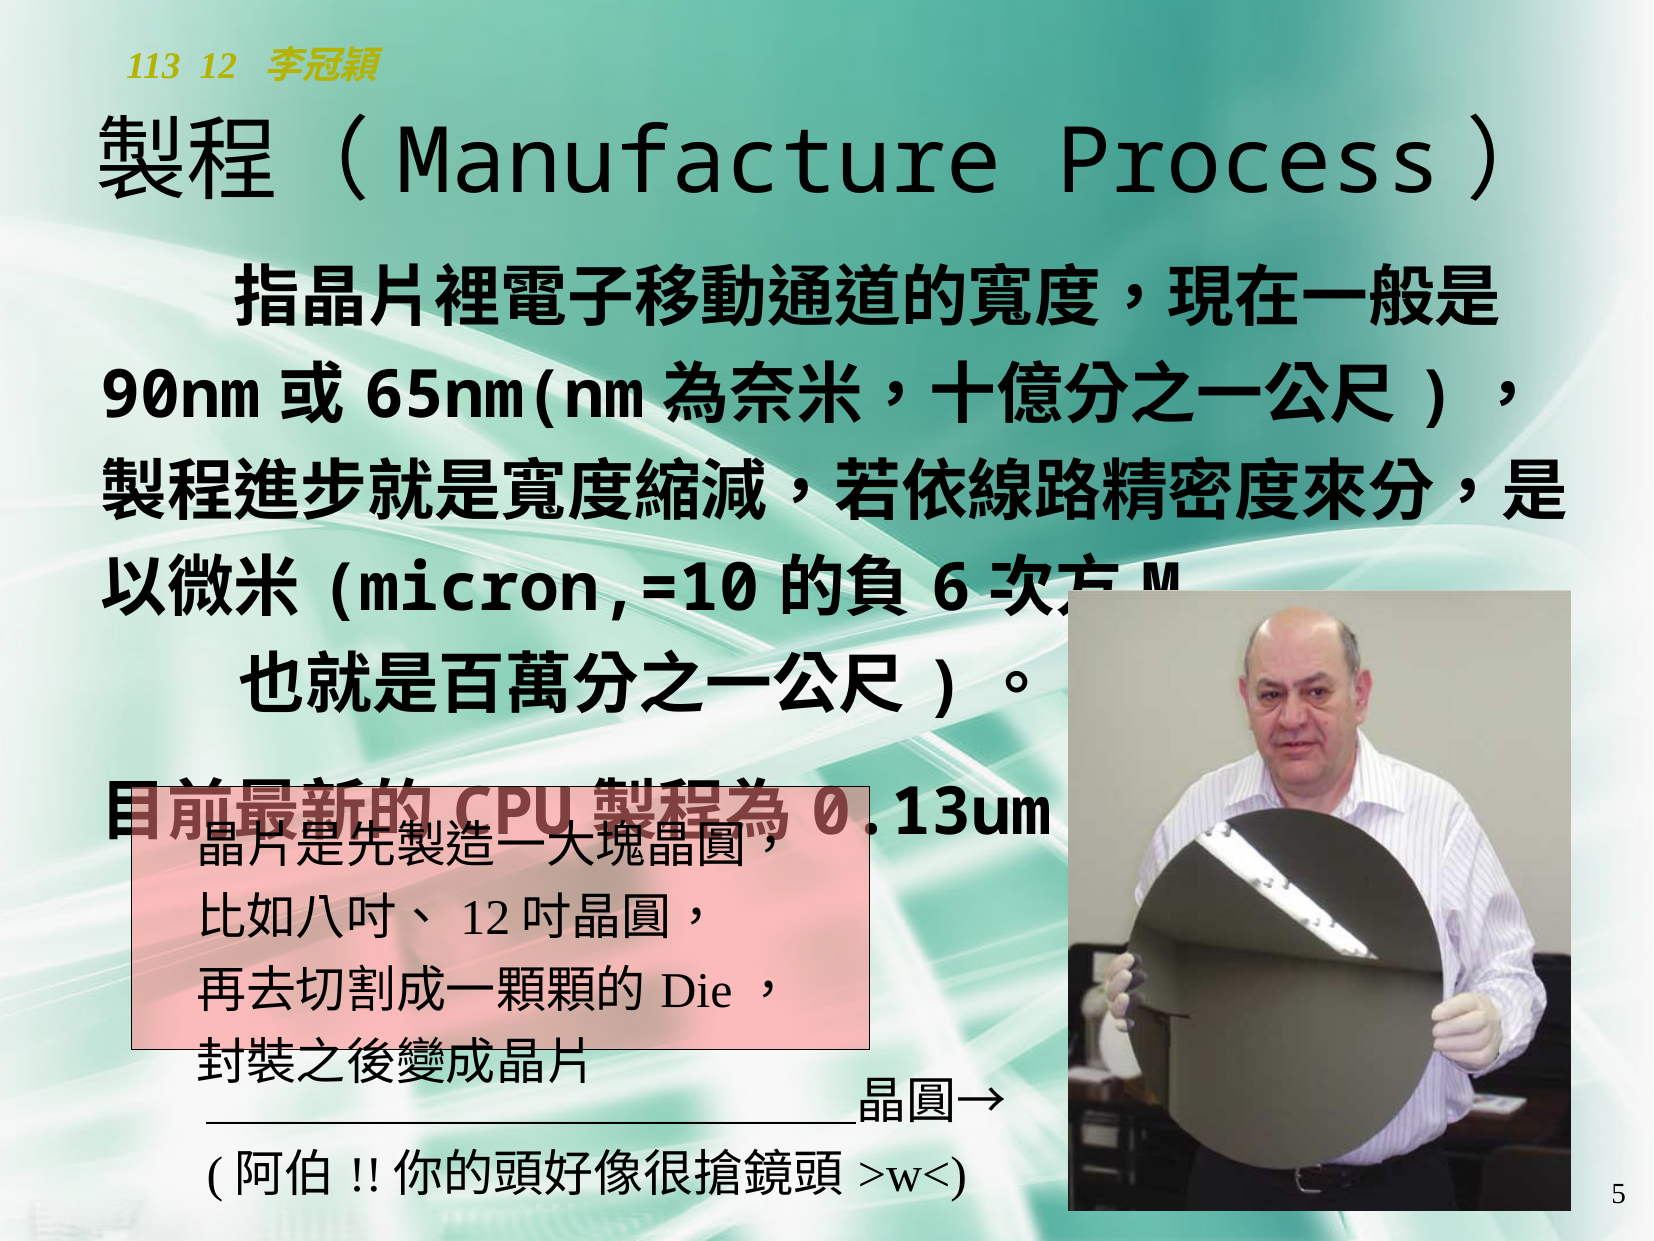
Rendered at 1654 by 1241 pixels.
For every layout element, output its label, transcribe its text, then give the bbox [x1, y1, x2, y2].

text_box [282, 1045, 321, 1050]
text_box [265, 1045, 278, 1050]
text_box [381, 1045, 404, 1050]
text_box [407, 1045, 434, 1050]
text_box [437, 1045, 451, 1050]
text_box 晶片是先製造一大塊晶圓， 比如八吋、12吋晶圓， 再去切割成一顆顆的Die， 封裝之後變成晶片 [196, 804, 817, 1045]
list 指晶片裡電子移動通道的寬度，現在一般是90nm或65nm(nm為奈米，十億分之一公尺)，製程進步就是寬度縮減，若依線路精密度來分，是以微米(micron,=10的負6次方M 也就是百萬分之一公尺)。 目前最新的CPU製程為0.13um。 [29, 242, 1571, 1062]
text_box [322, 1045, 351, 1050]
text_box [477, 1045, 507, 1050]
text_box [535, 1045, 556, 1050]
text_box [239, 1045, 261, 1050]
text_box [351, 1045, 367, 1050]
picture [0, 0, 1654, 1241]
text_box [212, 1045, 235, 1050]
text_box [131, 786, 870, 1050]
text_box ＿＿＿＿＿＿＿＿＿＿＿＿＿晶圓→ (阿伯!!你的頭好像很搶鏡頭>w<) [206, 1061, 1034, 1182]
text_box [560, 1045, 579, 1049]
title 製程（Manufacture Process） [82, 49, 1571, 242]
